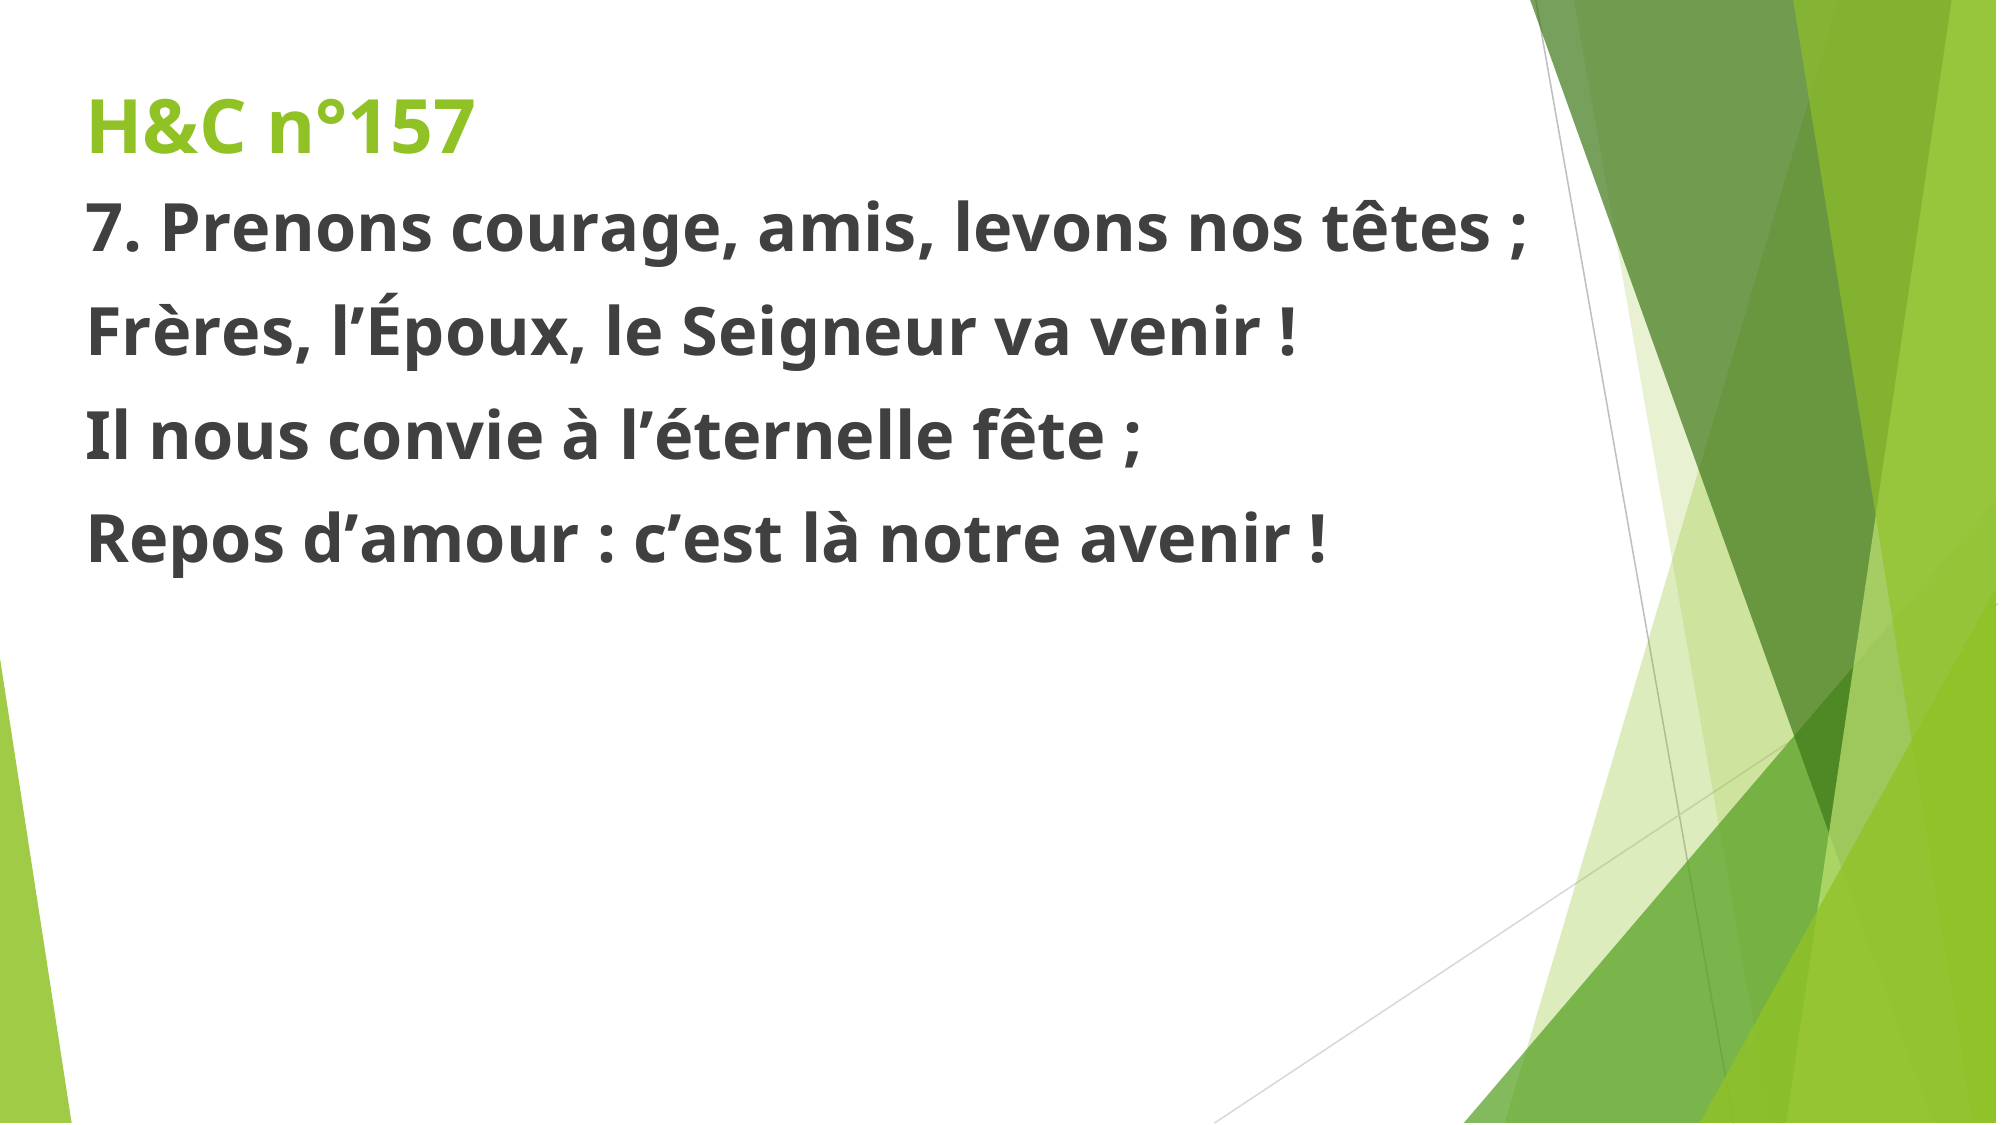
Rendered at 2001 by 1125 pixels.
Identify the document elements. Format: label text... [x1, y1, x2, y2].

text_box H&C n°157 [70, 70, 603, 165]
text_box 7. Prenons courage, amis, levons nos têtes ; Frères, l’Époux, le Seigneur va venir ! Il nous convie à l’éternelle fête ; Repos d’amour : c’est là notre avenir ! [70, 165, 1985, 1079]
